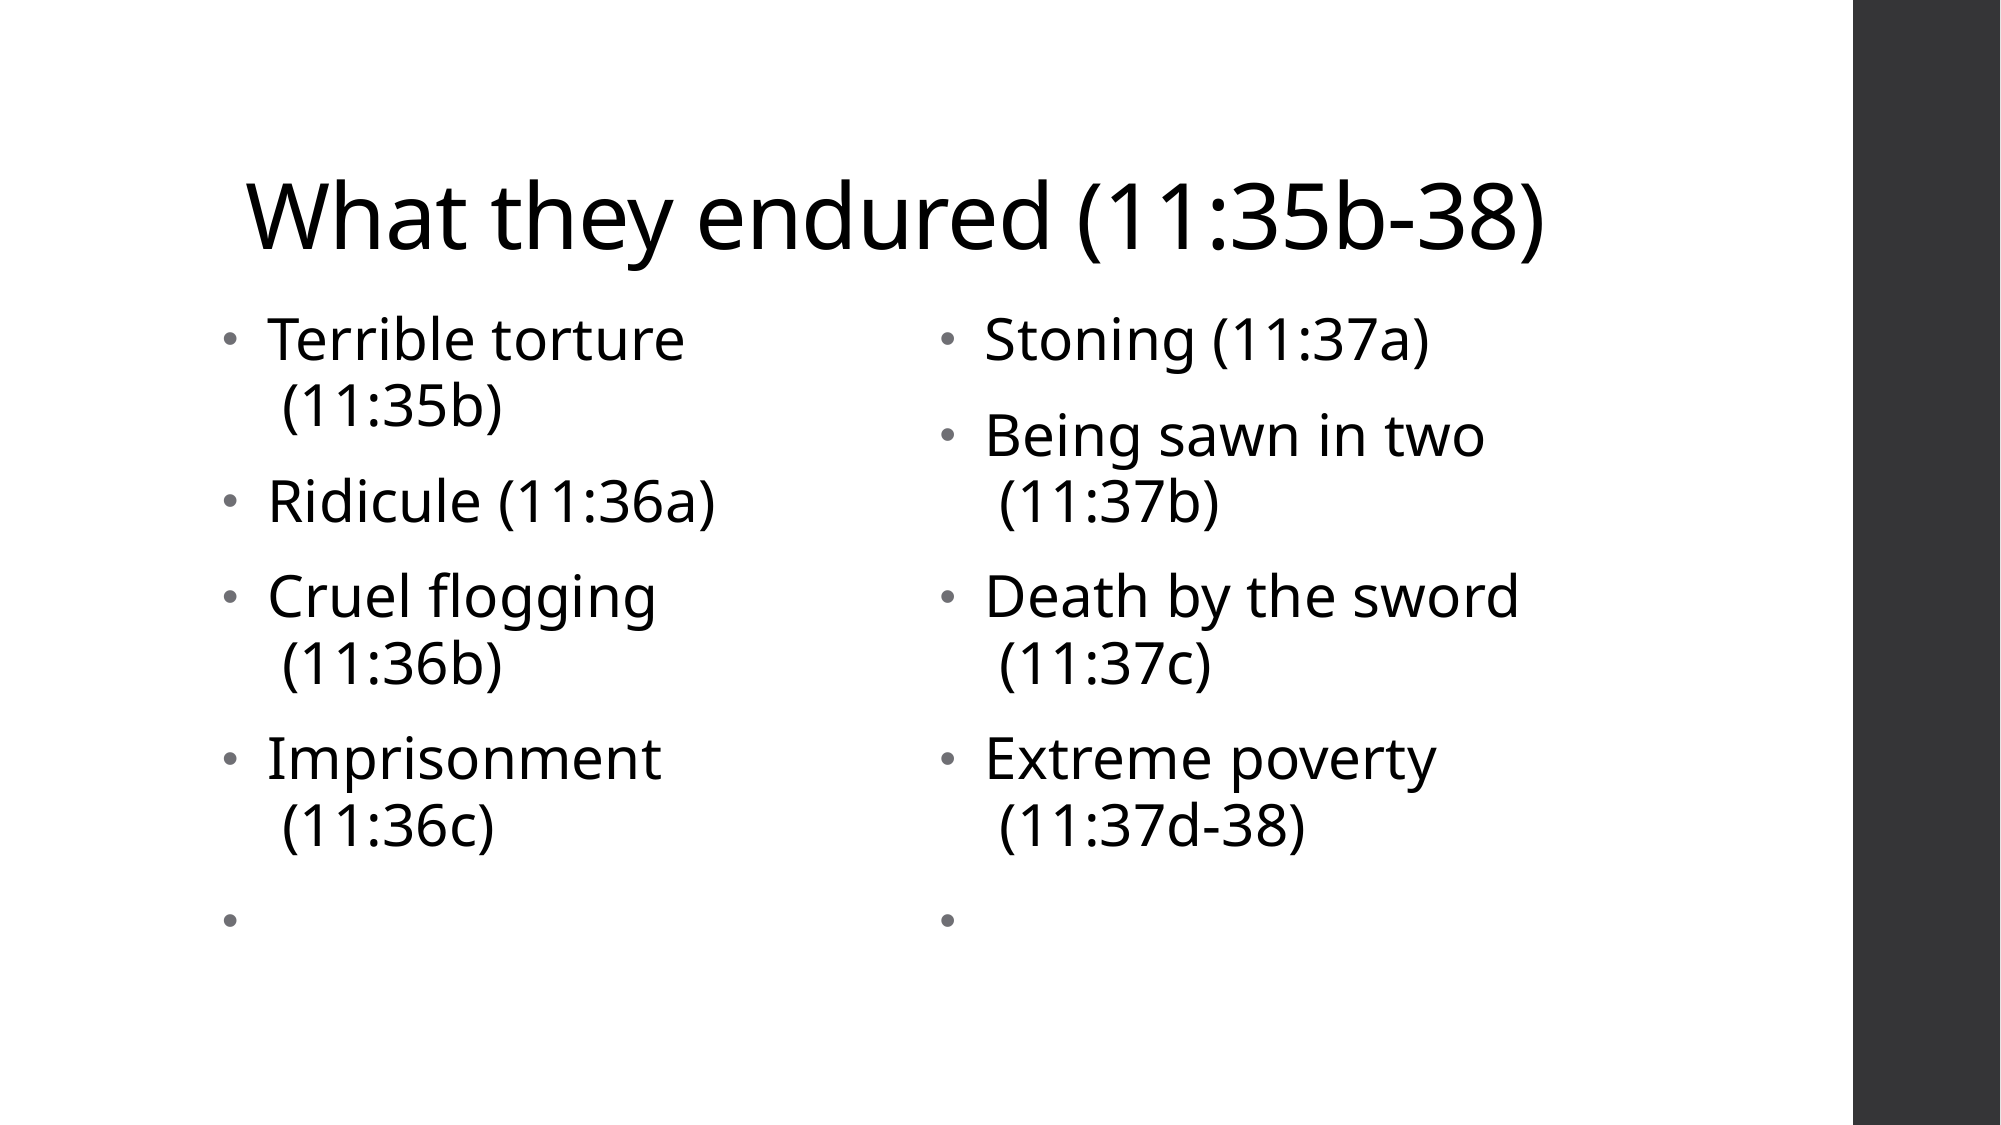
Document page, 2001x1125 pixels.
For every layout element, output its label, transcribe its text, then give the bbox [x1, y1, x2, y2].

list Stoning (11:37a) Being sawn in two (11:37b) Death by the sword (11:37c) Extreme poverty (11:37d-38) [924, 299, 1617, 1014]
list Terrible torture (11:35b) Ridicule (11:36a) Cruel flogging (11:36b) Imprisonment (11:36c) [207, 299, 900, 1014]
title What they endured (11:35b-38) [206, 60, 1797, 278]
